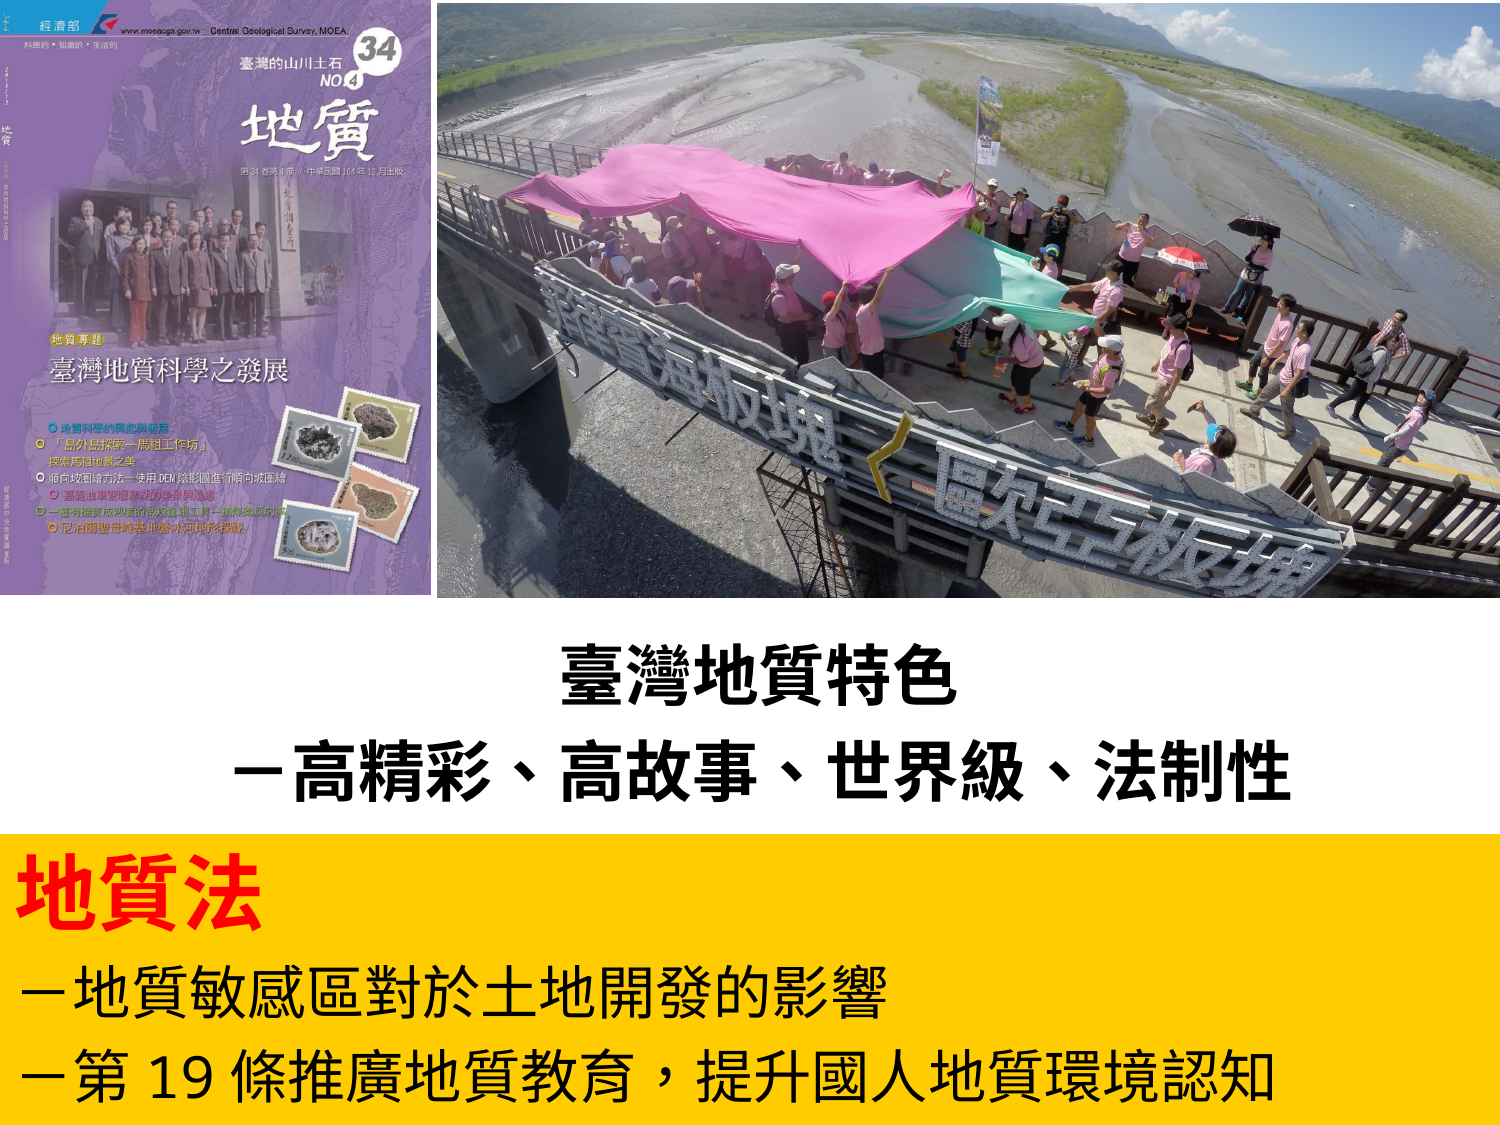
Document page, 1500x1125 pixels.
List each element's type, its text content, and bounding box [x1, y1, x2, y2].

picture [437, 0, 1500, 598]
picture [0, 0, 431, 595]
list 地質法 －地質敏感區對於土地開發的影響 －第19條推廣地質教育，提升國人地質環境認知 [0, 834, 1500, 1125]
title 臺灣地質特色 －高精彩、高故事、世界級、法制性 [76, 621, 1442, 807]
